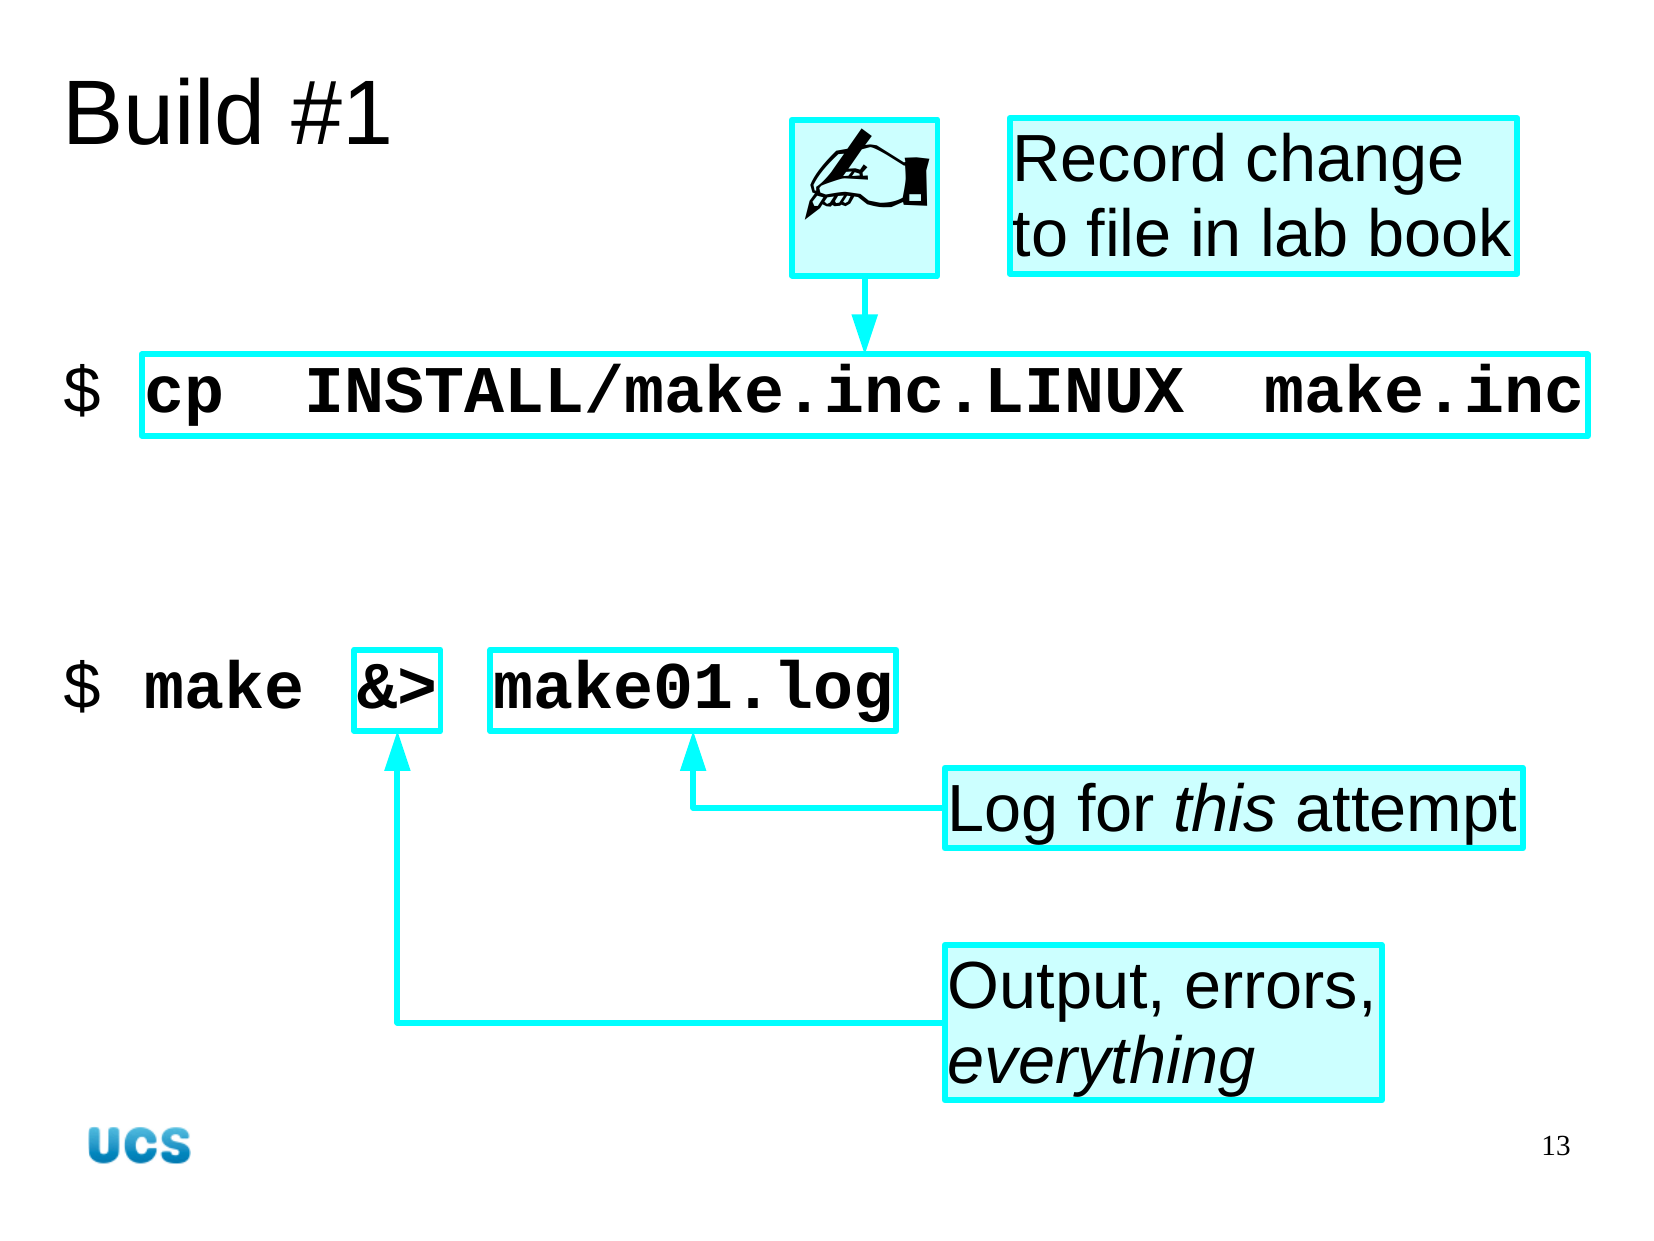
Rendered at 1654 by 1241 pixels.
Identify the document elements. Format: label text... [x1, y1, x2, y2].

text_box Output, errors, everything [944, 944, 1382, 1101]
text_box Log for this attempt [944, 767, 1523, 849]
text_box  [791, 119, 938, 276]
text_box Build #1 [59, 59, 397, 168]
text_box make01.log [490, 649, 897, 732]
picture [88, 1126, 191, 1165]
text_box $ [59, 649, 106, 732]
text_box cp INSTALL/make.inc.LINUX make.inc [141, 354, 1588, 436]
text_box $ [59, 354, 106, 436]
text_box make [141, 649, 308, 732]
text_box Record change to file in lab book [1009, 118, 1518, 274]
text_box &> [354, 649, 441, 732]
